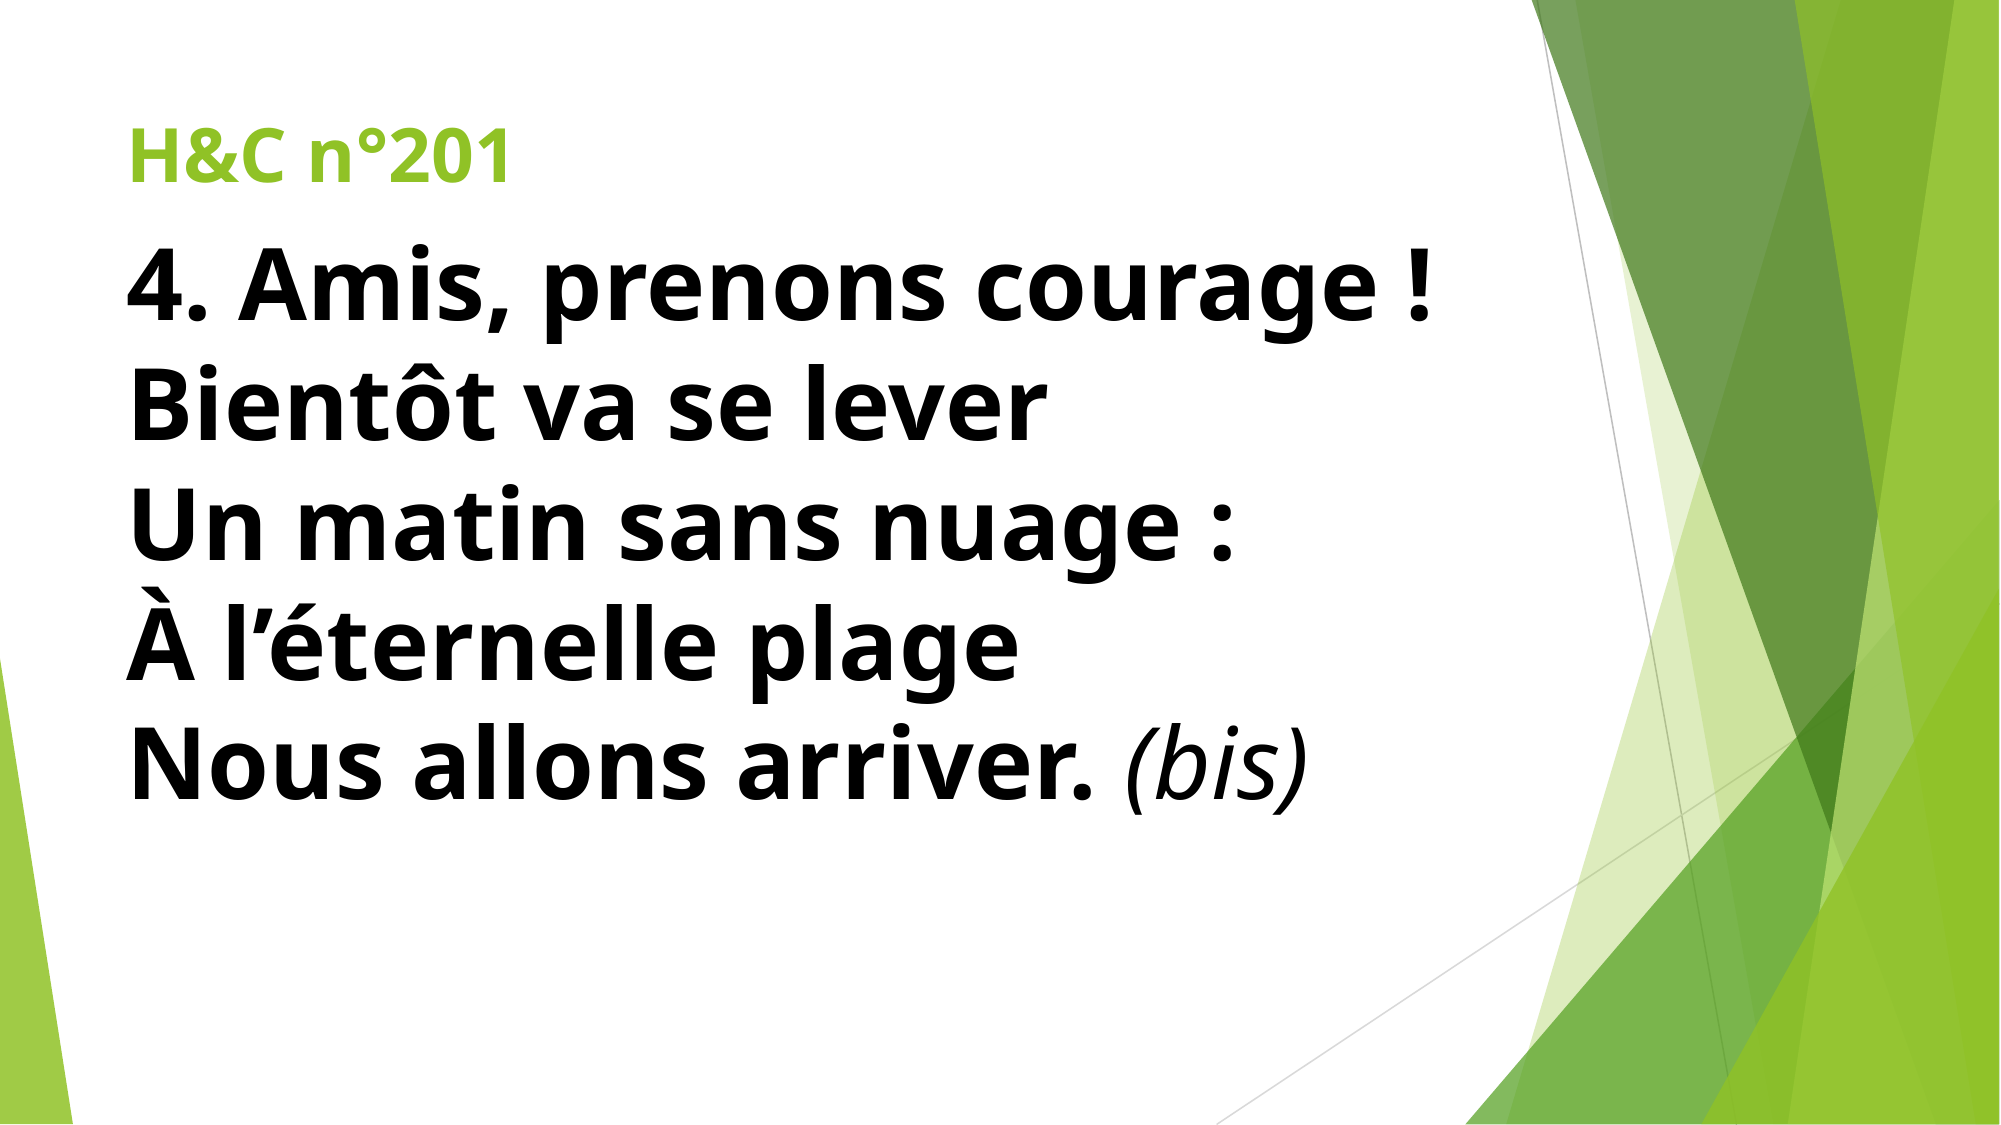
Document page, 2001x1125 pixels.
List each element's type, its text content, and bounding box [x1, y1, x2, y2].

text_box 4. Amis, prenons courage ! Bientôt va se lever Un matin sans nuage : À l’éternelle plage Nous allons arriver. (bis) [111, 212, 1949, 1063]
text_box H&C n°201 [111, 99, 1522, 212]
